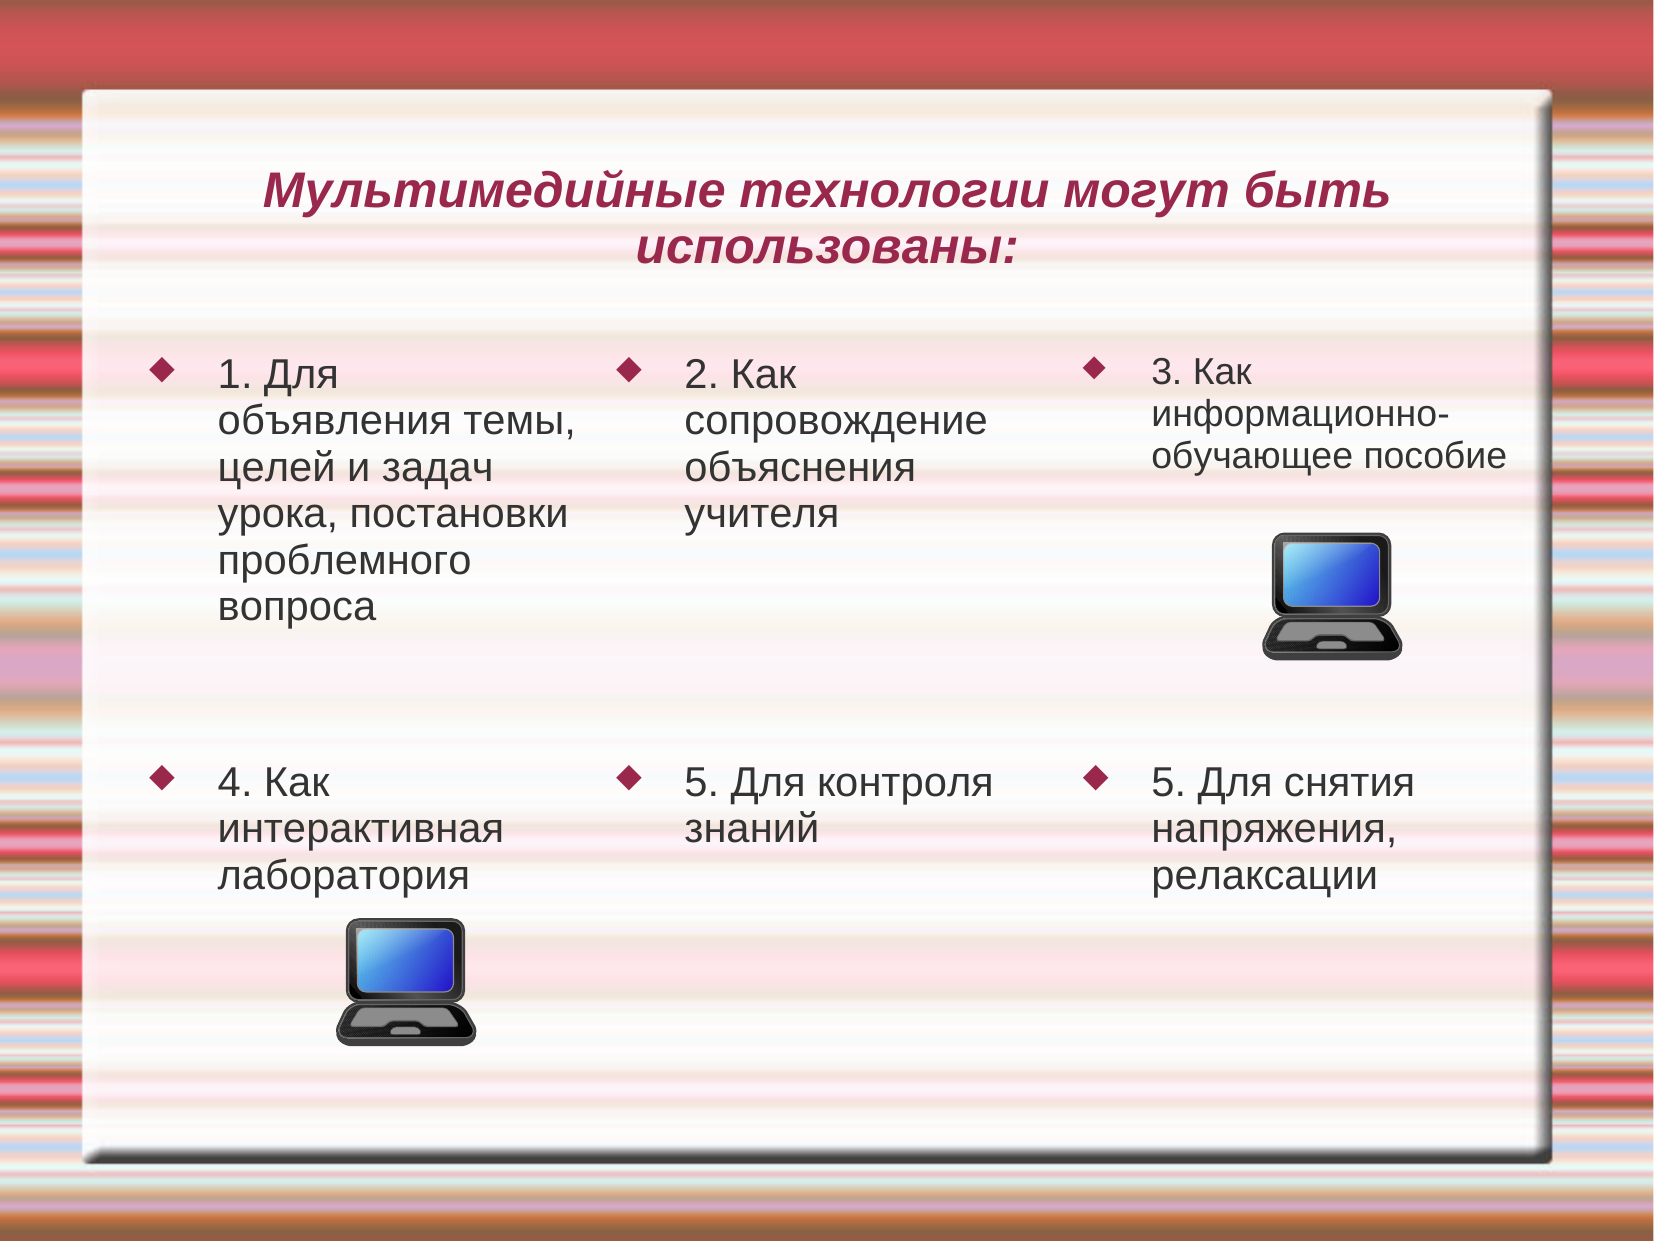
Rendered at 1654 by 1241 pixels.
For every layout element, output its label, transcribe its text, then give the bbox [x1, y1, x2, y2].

list 1. Для объявления темы, целей и задач урока, постановки проблемного вопроса [134, 350, 580, 724]
picture [0, 0, 1654, 1241]
list 5. Для снятия напряжения, релаксации [1068, 758, 1514, 1132]
list 2. Как сопровождение объяснения учителя [601, 350, 1047, 724]
title Мультимедийные технологии могут быть использованы: [121, 114, 1534, 322]
list 4. Как интерактивная лаборатория [134, 758, 580, 1132]
list 3. Как информационно-обучающее пособие [1068, 350, 1514, 724]
list 5. Для контроля знаний [601, 758, 1047, 1132]
